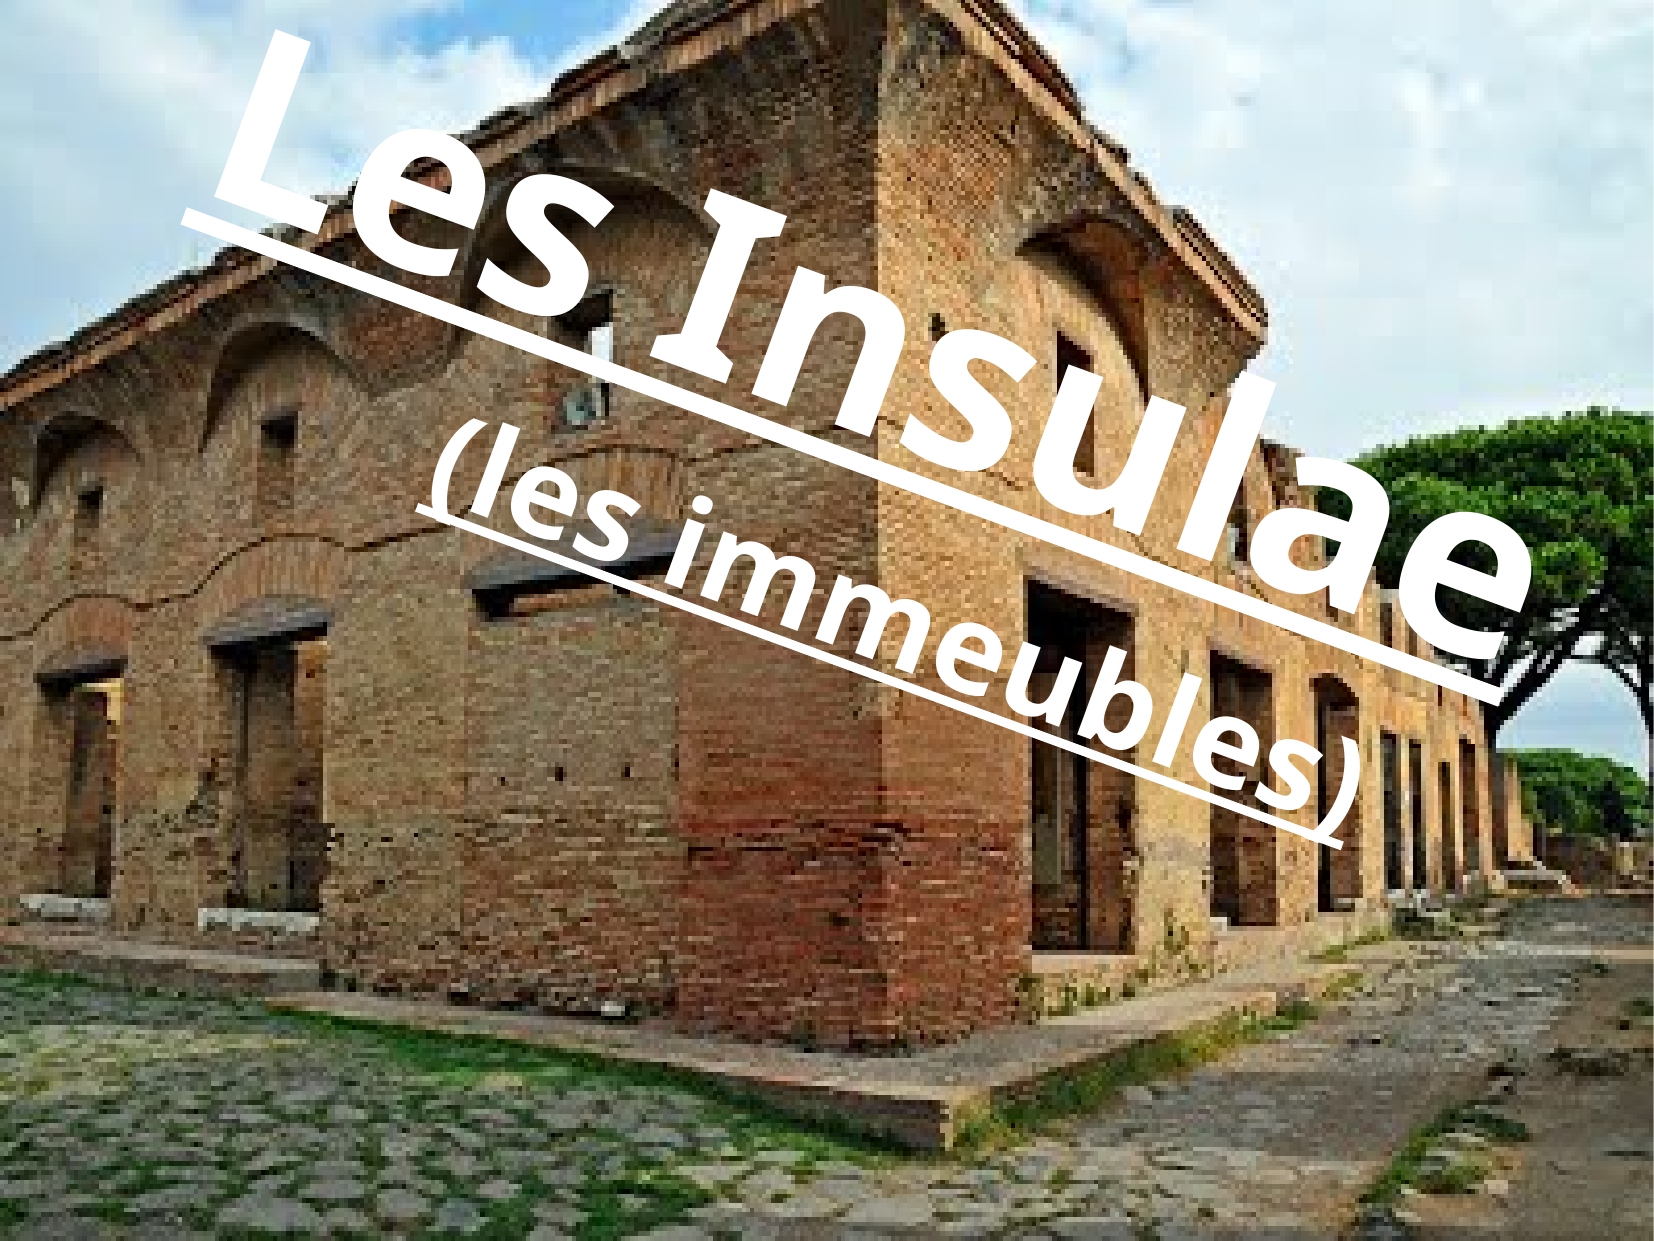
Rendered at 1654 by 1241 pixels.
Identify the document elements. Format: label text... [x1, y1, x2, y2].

picture [0, 0, 1654, 1241]
text_box Les Insulae (les immeubles) [25, 0, 1654, 1175]
picture [476, 0, 1654, 432]
